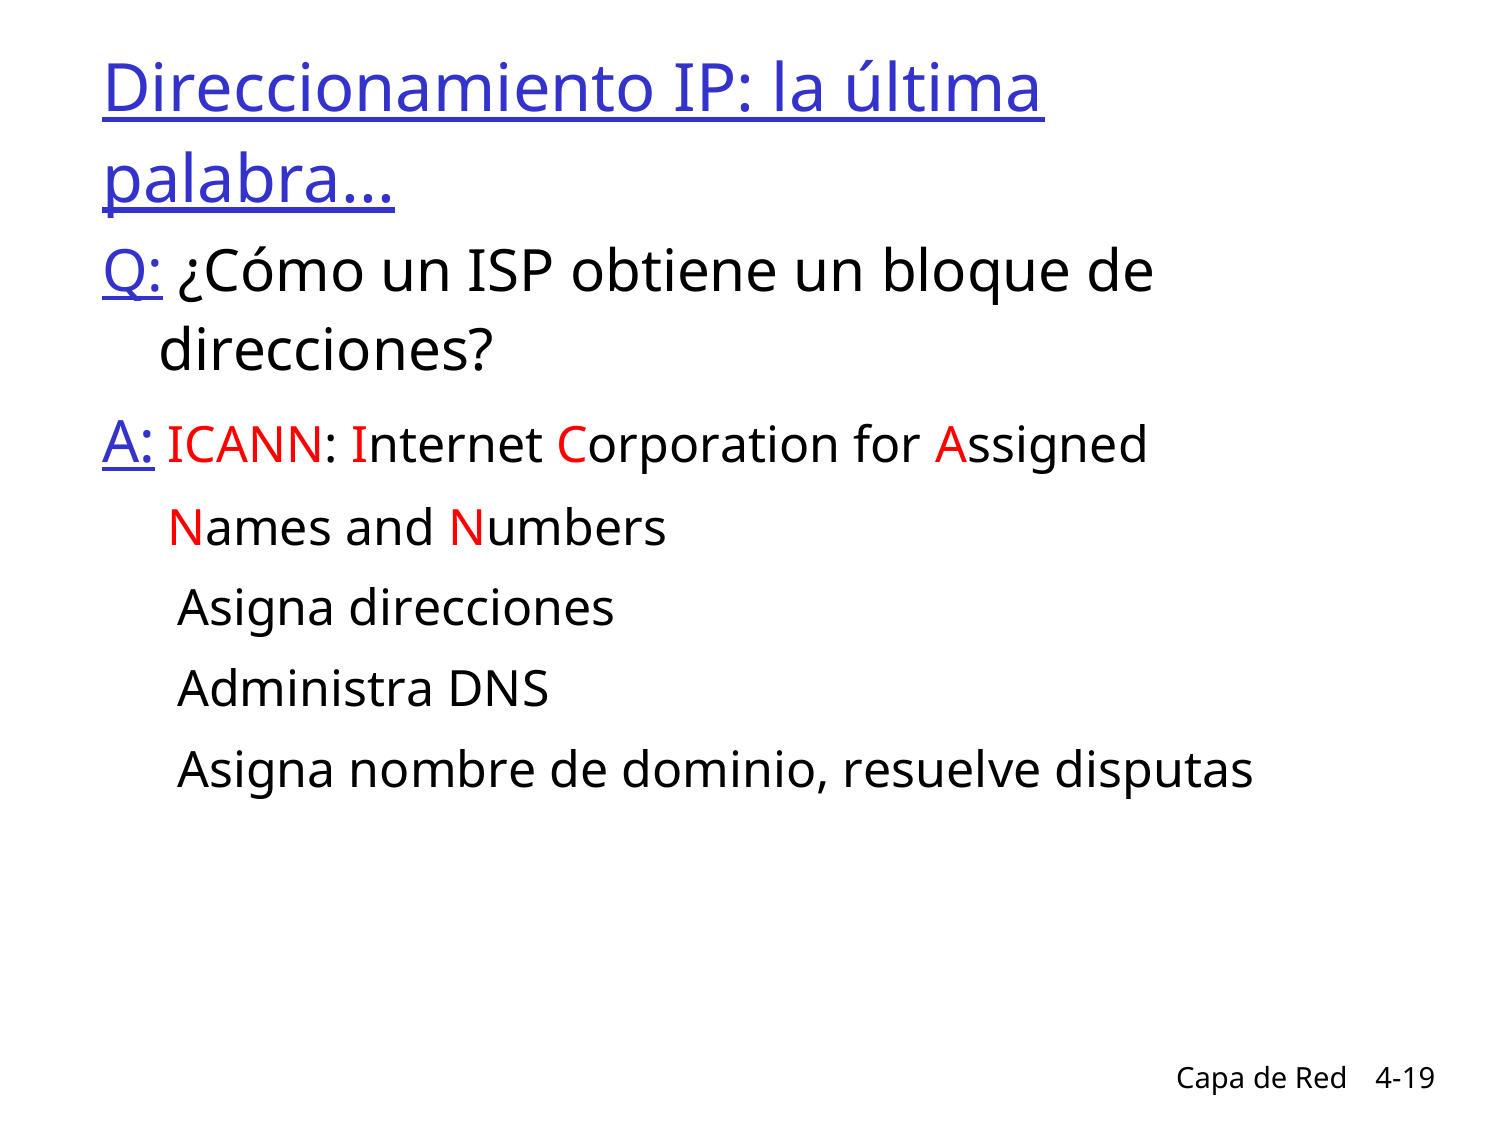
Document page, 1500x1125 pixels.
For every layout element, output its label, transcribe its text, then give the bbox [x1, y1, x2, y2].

title Direccionamiento IP: la última palabra... [87, 37, 1363, 221]
list Q: ¿Cómo un ISP obtiene un bloque de direcciones? A: ICANN: Internet Corporation for Assigned Names and Numbers Asigna direcciones Administra DNS Asigna nombre de dominio, resuelve disputas [87, 221, 1363, 901]
